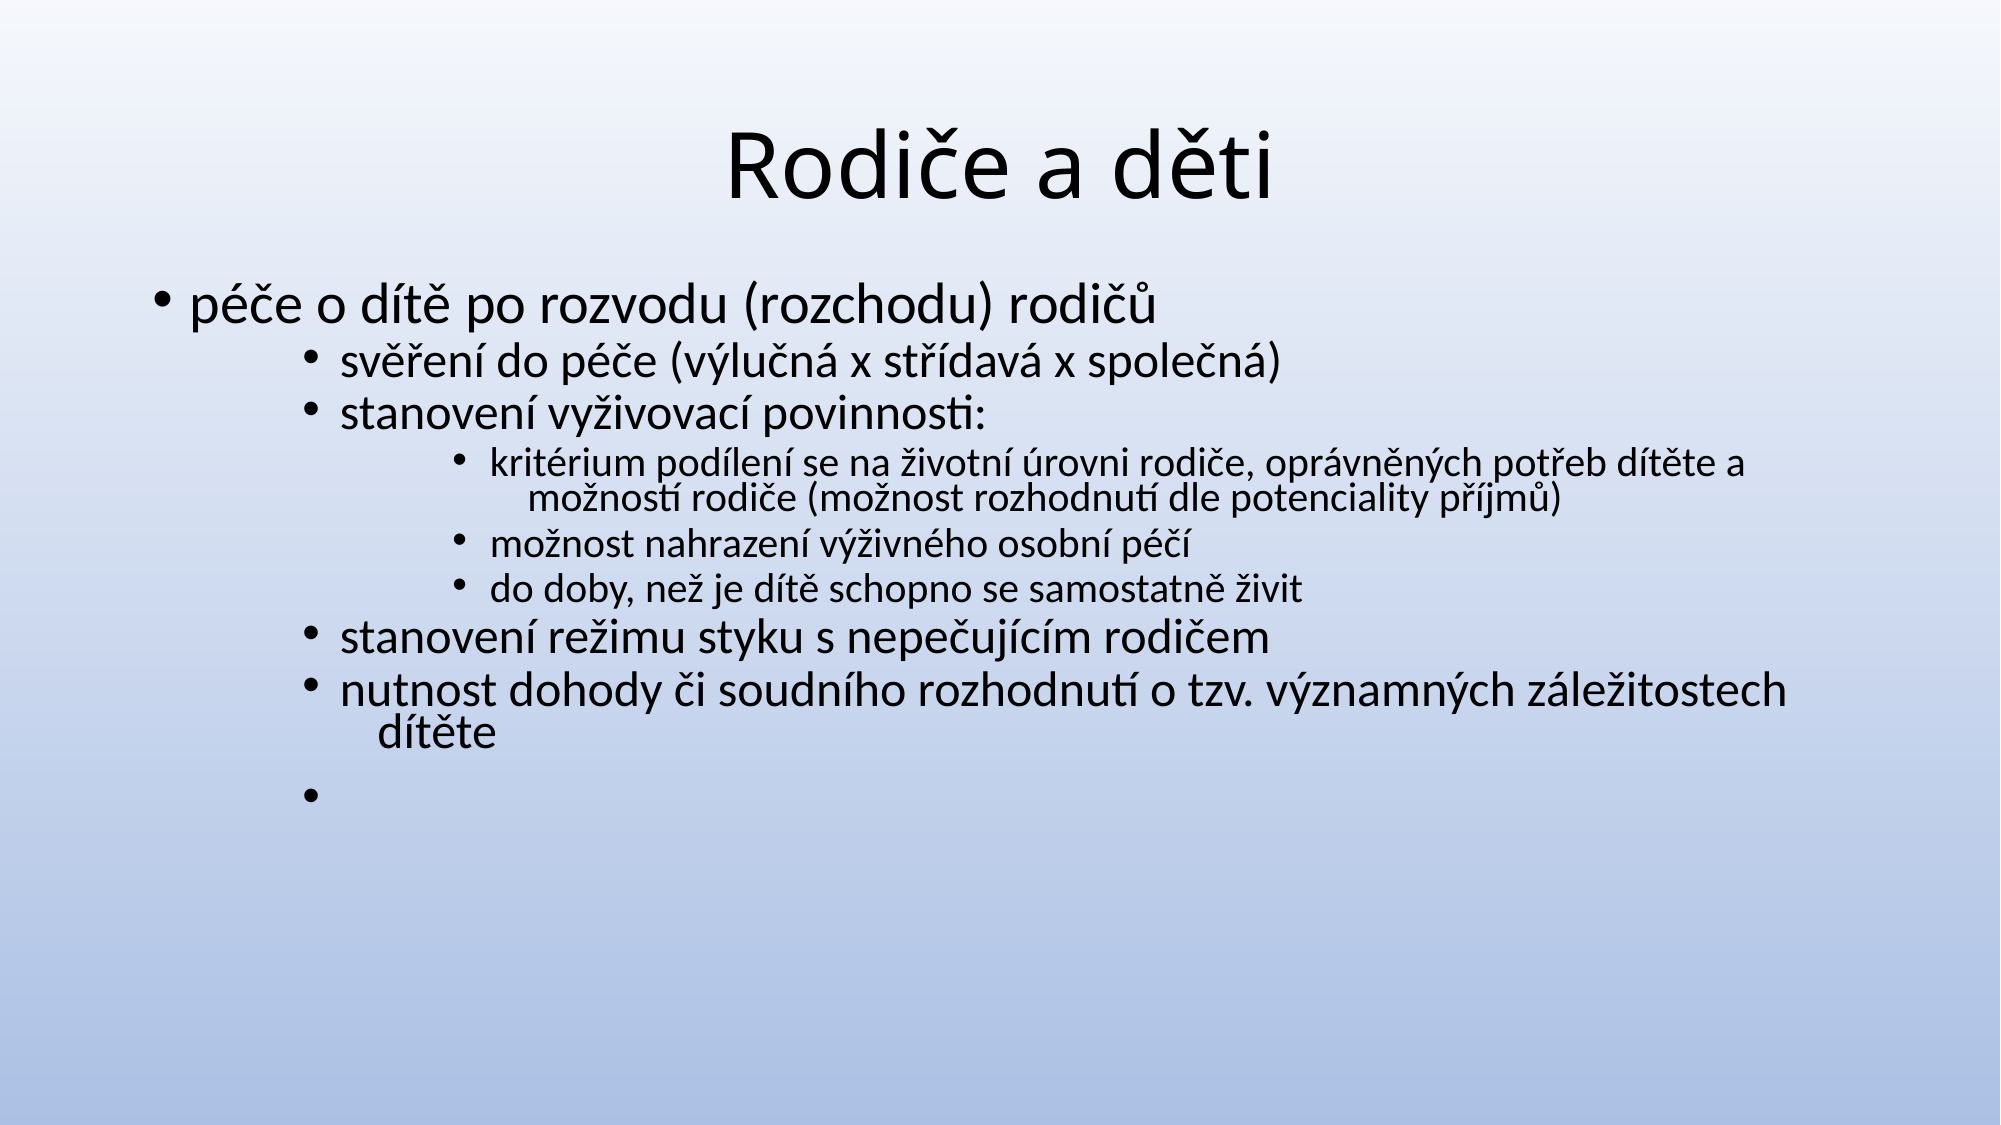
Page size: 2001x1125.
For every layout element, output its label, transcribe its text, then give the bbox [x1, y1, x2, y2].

list péče o dítě po rozvodu (rozchodu) rodičů svěření do péče (výlučná x střídavá x společná) stanovení vyživovací povinnosti: kritérium podílení se na životní úrovni rodiče, oprávněných potřeb dítěte a možností rodiče (možnost rozhodnutí dle potenciality příjmů) možnost nahrazení výživného osobní péčí do doby, než je dítě schopno se samostatně živit stanovení režimu styku s nepečujícím rodičem nutnost dohody či soudního rozhodnutí o tzv. významných záležitostech dítěte [137, 277, 1863, 1014]
title Rodiče a děti [137, 59, 1863, 277]
